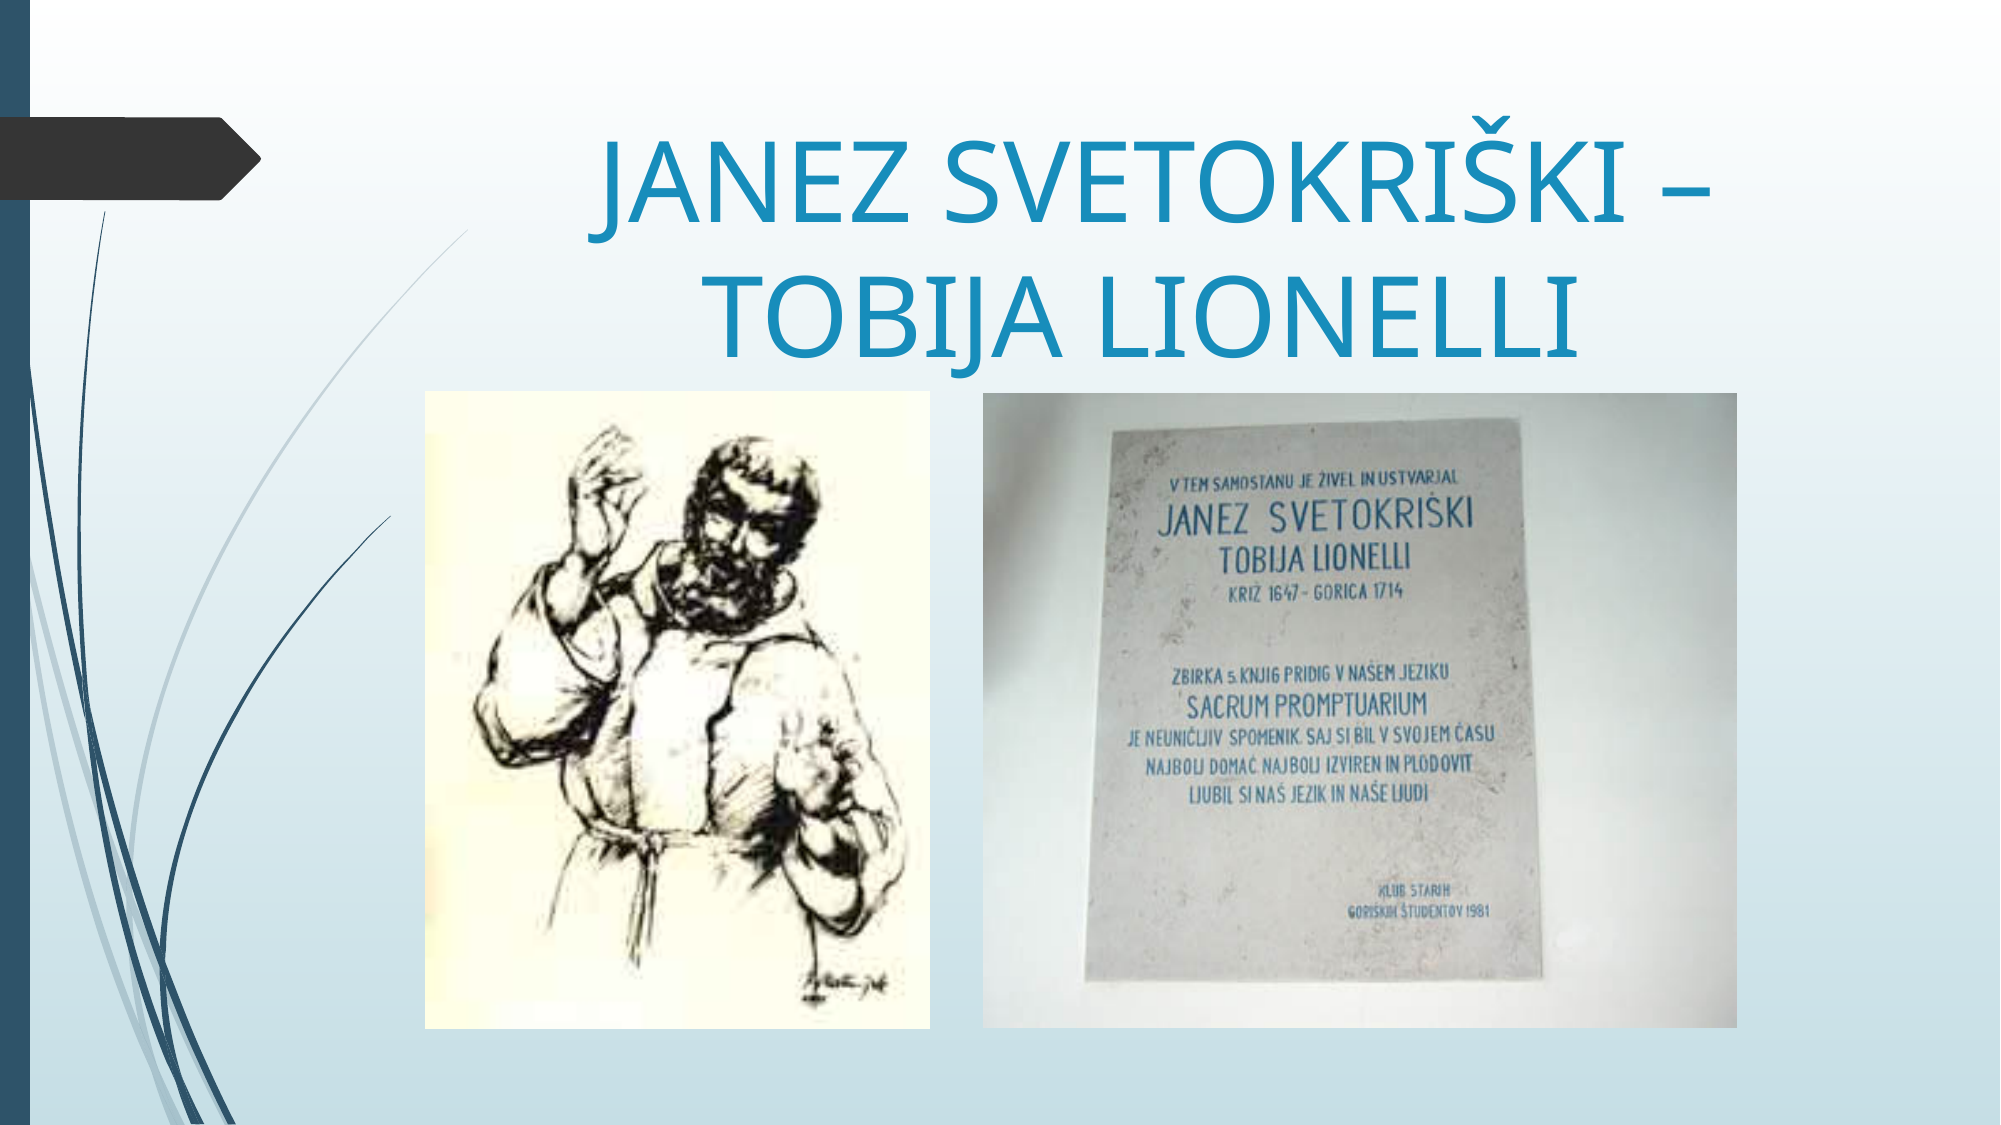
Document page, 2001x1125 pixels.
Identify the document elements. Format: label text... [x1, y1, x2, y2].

picture [983, 393, 1737, 1028]
title JANEZ SVETOKRIŠKI – TOBIJA LIONELLI [425, 102, 1888, 313]
picture [425, 391, 930, 1029]
